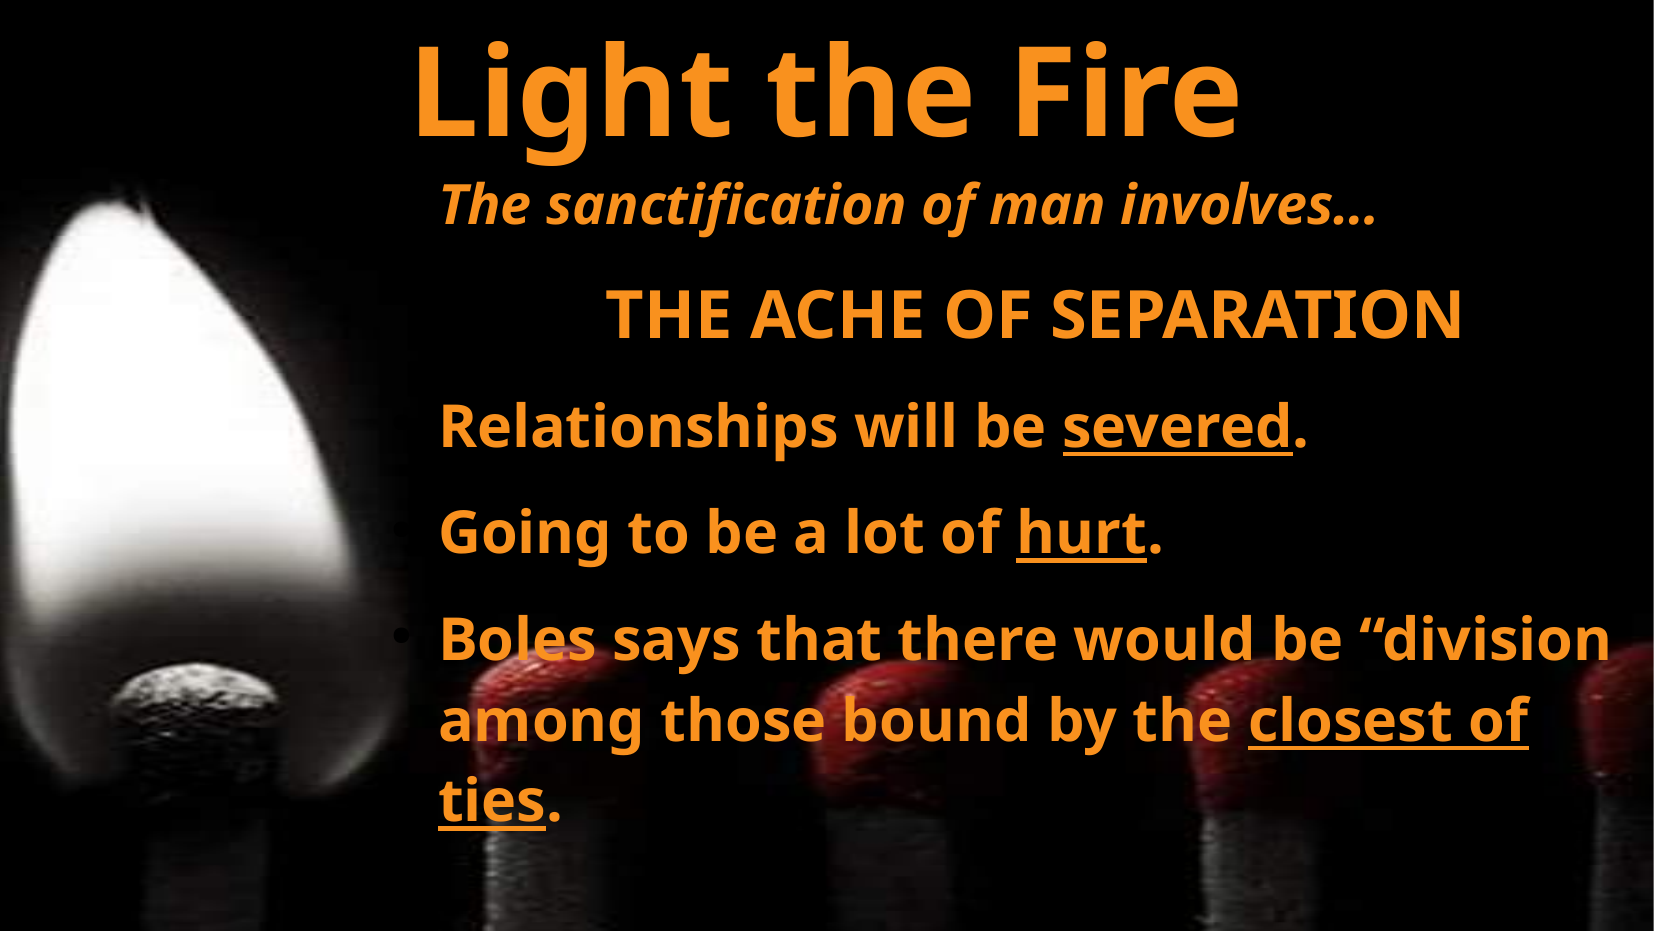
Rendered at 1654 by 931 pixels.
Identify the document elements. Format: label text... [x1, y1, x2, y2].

picture [0, 0, 1654, 931]
title Light the Fire [82, 9, 1571, 166]
list The sanctification of man involves… THE ACHE OF SEPARATION Relationships will be severed. Going to be a lot of hurt. Boles says that there would be “division among those bound by the closest of ties. [375, 165, 1636, 848]
